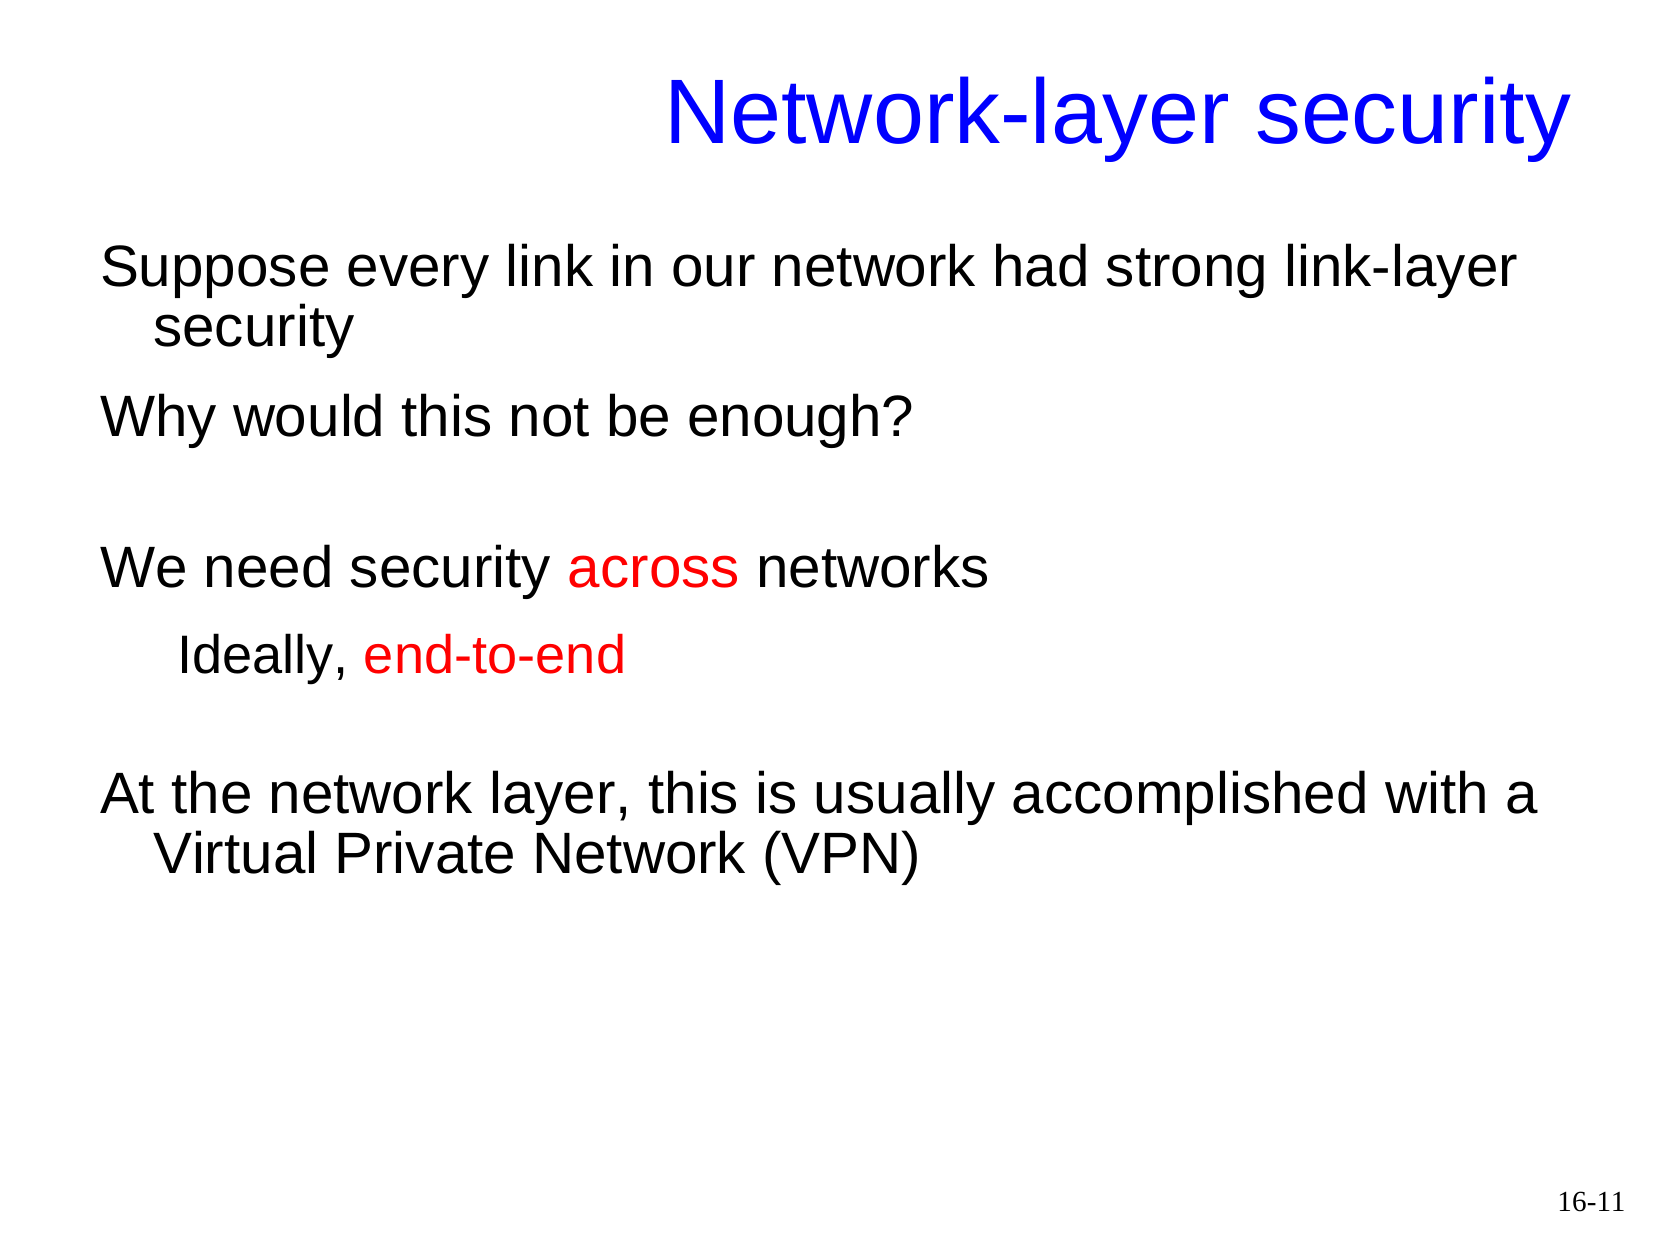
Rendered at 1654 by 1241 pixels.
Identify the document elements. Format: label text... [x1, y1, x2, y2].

title Network-layer security [84, 18, 1573, 211]
list Suppose every link in our network had strong link-layer security Why would this not be enough? We need security across networks Ideally, end-to-end At the network layer, this is usually accomplished with a Virtual Private Network (VPN) [82, 237, 1571, 1156]
